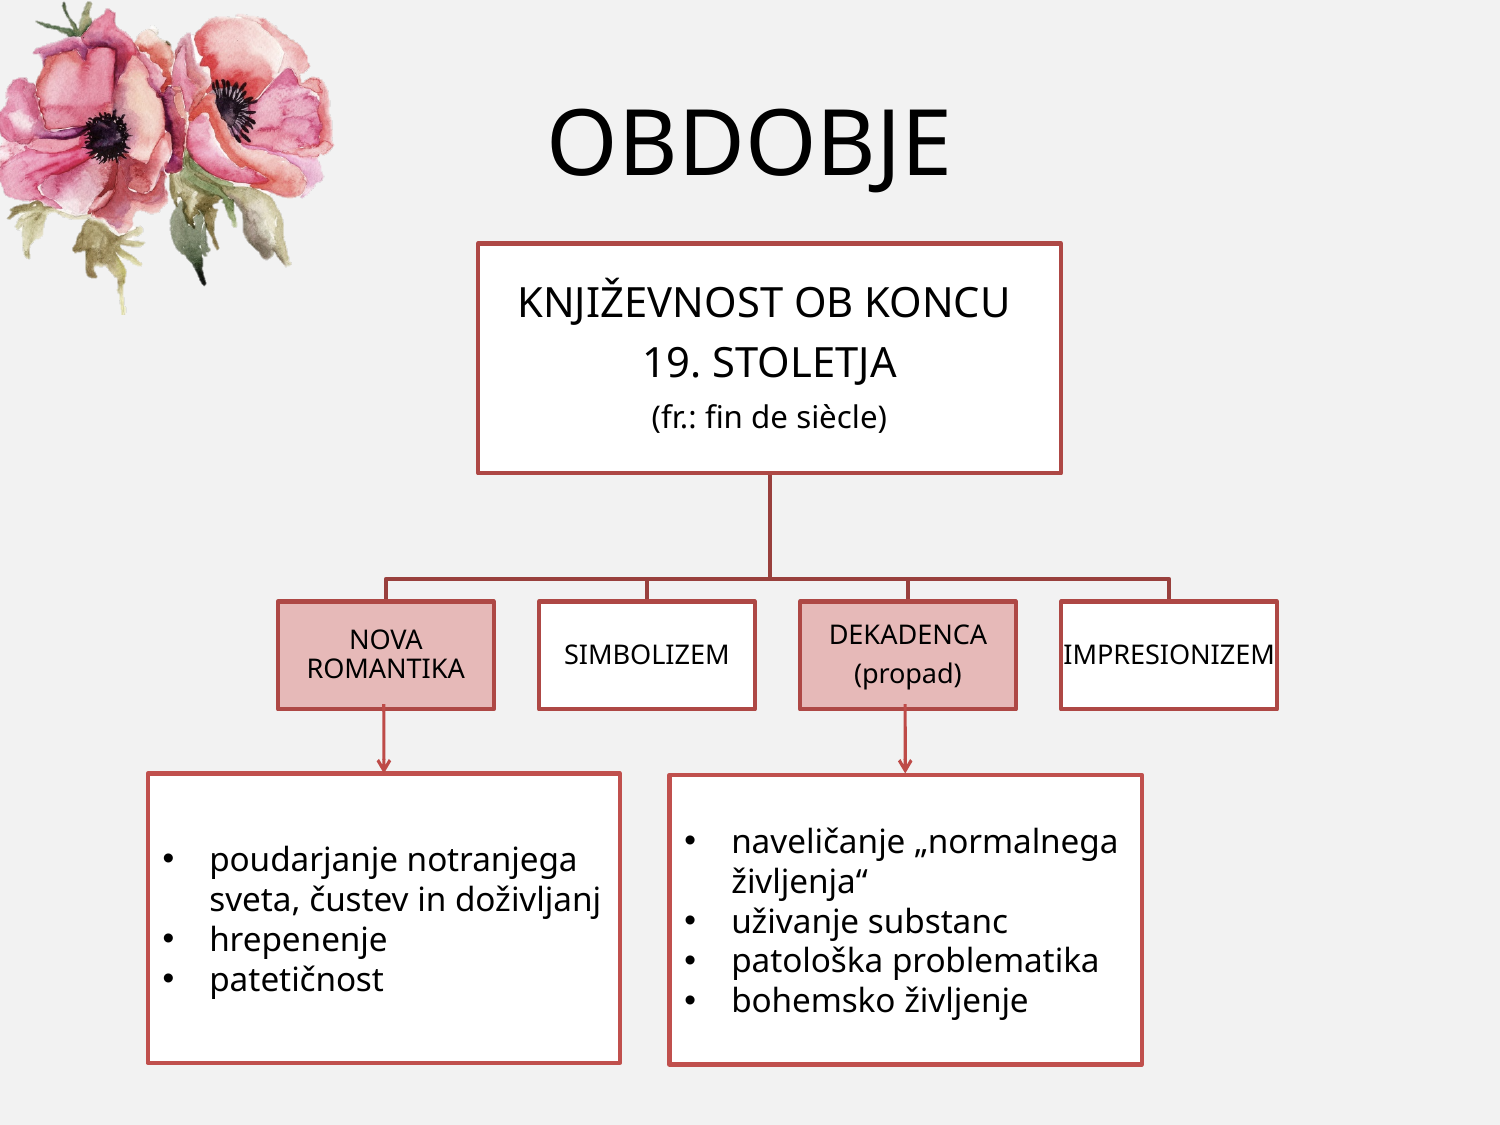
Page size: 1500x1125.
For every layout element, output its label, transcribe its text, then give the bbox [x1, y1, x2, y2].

text_box SIMBOLIZEM [539, 601, 755, 710]
text_box naveličanje „normalnega življenja“ uživanje substanc patološka problematika bohemsko življenje [669, 774, 1142, 1065]
text_box KNJIŽEVNOST OB KONCU 19. STOLETJA (fr.: fin de siècle) [478, 243, 1062, 474]
text_box DEKADENCA (propad) [800, 601, 1016, 710]
picture [0, 0, 363, 315]
text_box IMPRESIONIZEM [1061, 601, 1277, 710]
title OBDOBJE [75, 45, 1425, 233]
text_box poudarjanje notranjega sveta, čustev in doživljanj hrepenenje patetičnost [147, 773, 620, 1063]
text_box NOVA ROMANTIKA [277, 601, 494, 710]
